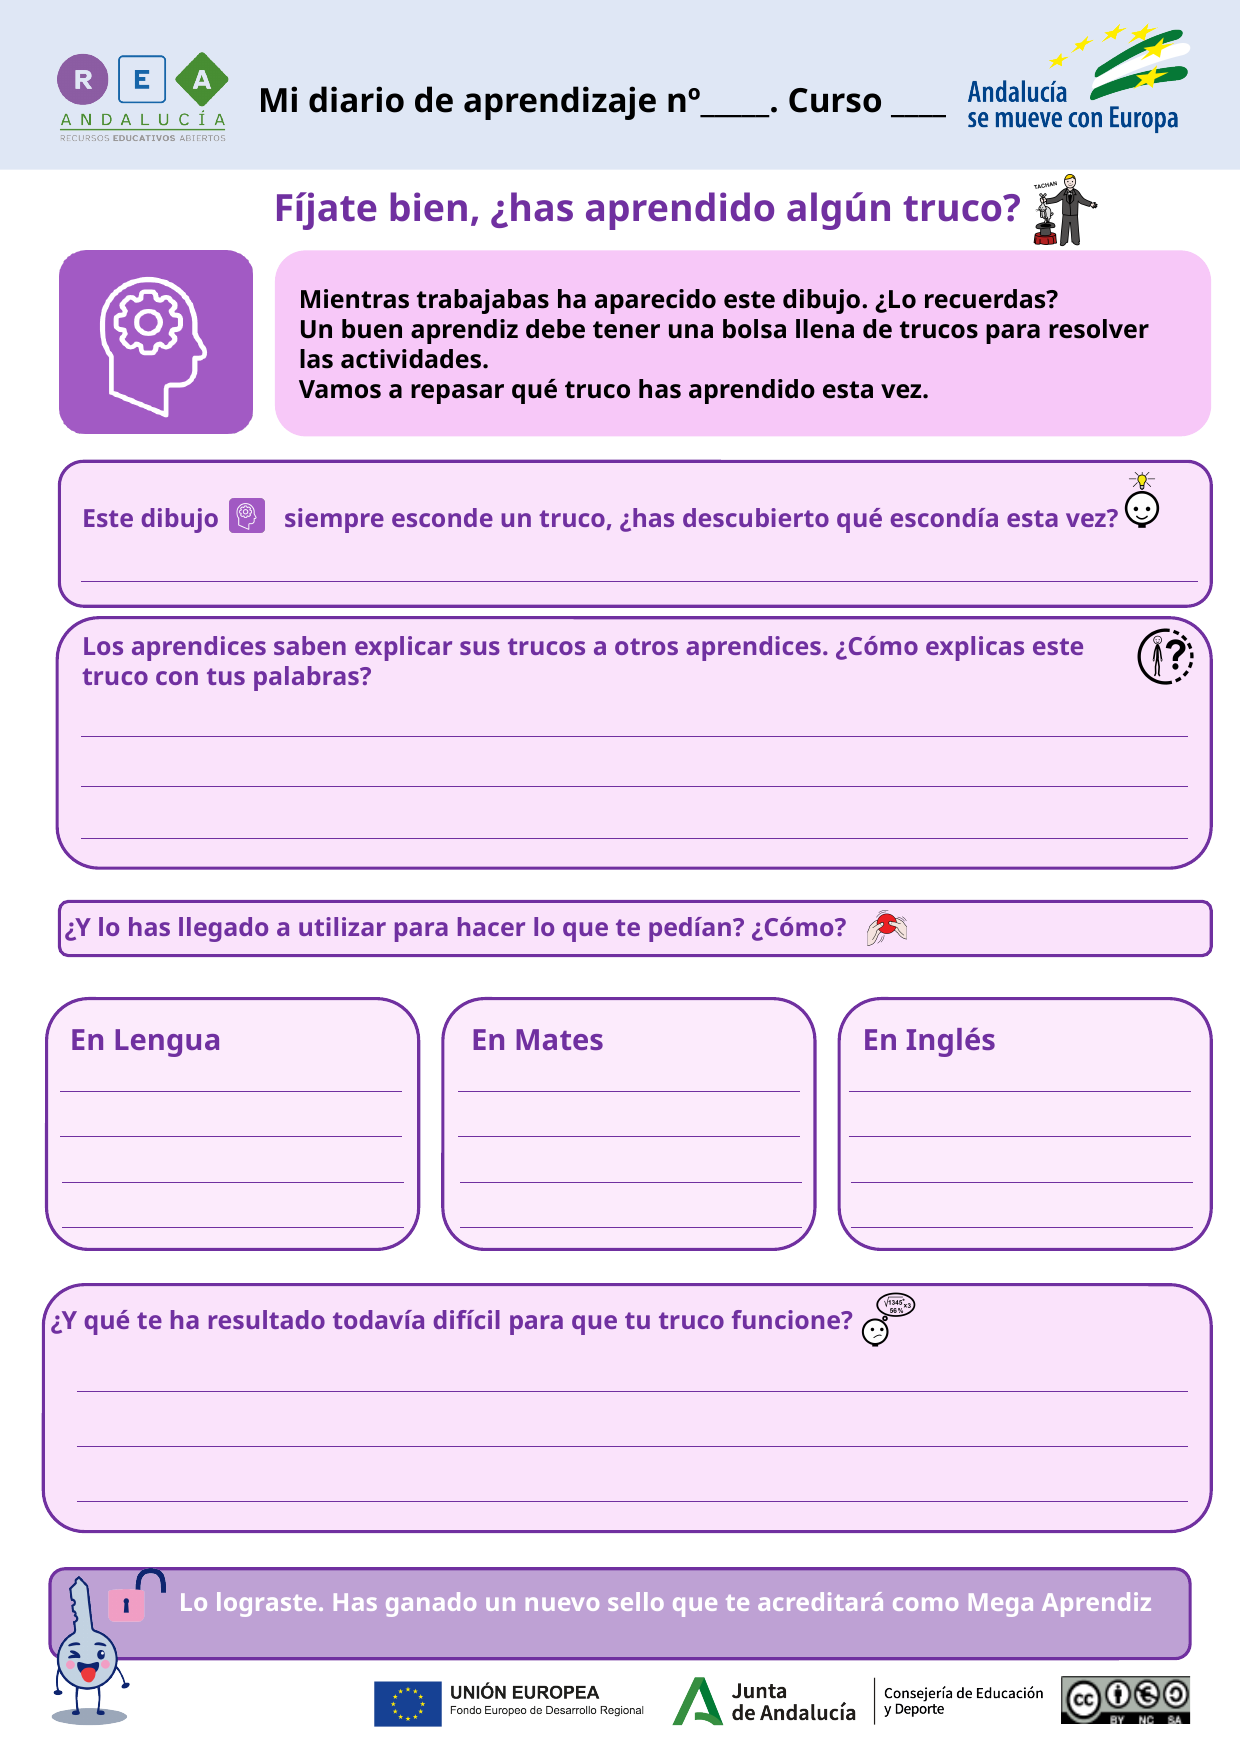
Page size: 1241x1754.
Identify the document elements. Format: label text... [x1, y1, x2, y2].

text_box [78, 617, 1195, 626]
text_box [0, 0, 1240, 170]
picture [860, 1291, 917, 1348]
text_box Mi diario de aprendizaje nº_____. Curso ____ [243, 71, 961, 127]
picture [11, 1553, 193, 1735]
picture [1135, 626, 1196, 687]
picture [1112, 470, 1172, 530]
text_box [57, 627, 1212, 869]
text_box ¿Y qué te ha resultado todavía difícil para que tu truco funcione? [35, 1296, 860, 1342]
text_box Lo lograste. Has ganado un nuevo sello que te acreditará como Mega Aprendiz [193, 1579, 1185, 1636]
text_box [59, 461, 1212, 607]
picture [59, 250, 253, 434]
picture [961, 21, 1197, 139]
text_box [442, 998, 815, 1250]
text_box Fíjate bien, ¿has aprendido algún truco? [258, 176, 1028, 236]
picture [866, 907, 908, 949]
text_box [46, 998, 419, 1250]
picture [43, 47, 242, 146]
text_box ¿Y lo has llegado a utilizar para hacer lo que te pedían? ¿Cómo? [49, 903, 1004, 949]
picture [353, 1652, 1191, 1740]
text_box En Lengua [55, 1013, 237, 1099]
text_box [839, 998, 1212, 1250]
picture [229, 498, 265, 533]
text_box [43, 1284, 1212, 1532]
text_box En Inglés [847, 1013, 1019, 1064]
text_box [60, 901, 1212, 956]
text_box Este dibujo siempre esconde un truco, ¿has descubierto qué escondía esta vez? [67, 495, 1212, 540]
text_box Los aprendices saben explicar sus trucos a otros aprendices. ¿Cómo explicas este truco con tus palabras? [67, 623, 1173, 698]
text_box Mientras trabajabas ha aparecido este dibujo. ¿Lo recuerdas? Un buen aprendiz debe tener una bolsa llena de trucos para resolver las actividades. Vamos a repasar qué truco has aprendido esta vez. [274, 250, 1212, 437]
picture [1028, 173, 1103, 247]
text_box [193, 1568, 1191, 1659]
text_box En Mates [456, 1013, 622, 1064]
